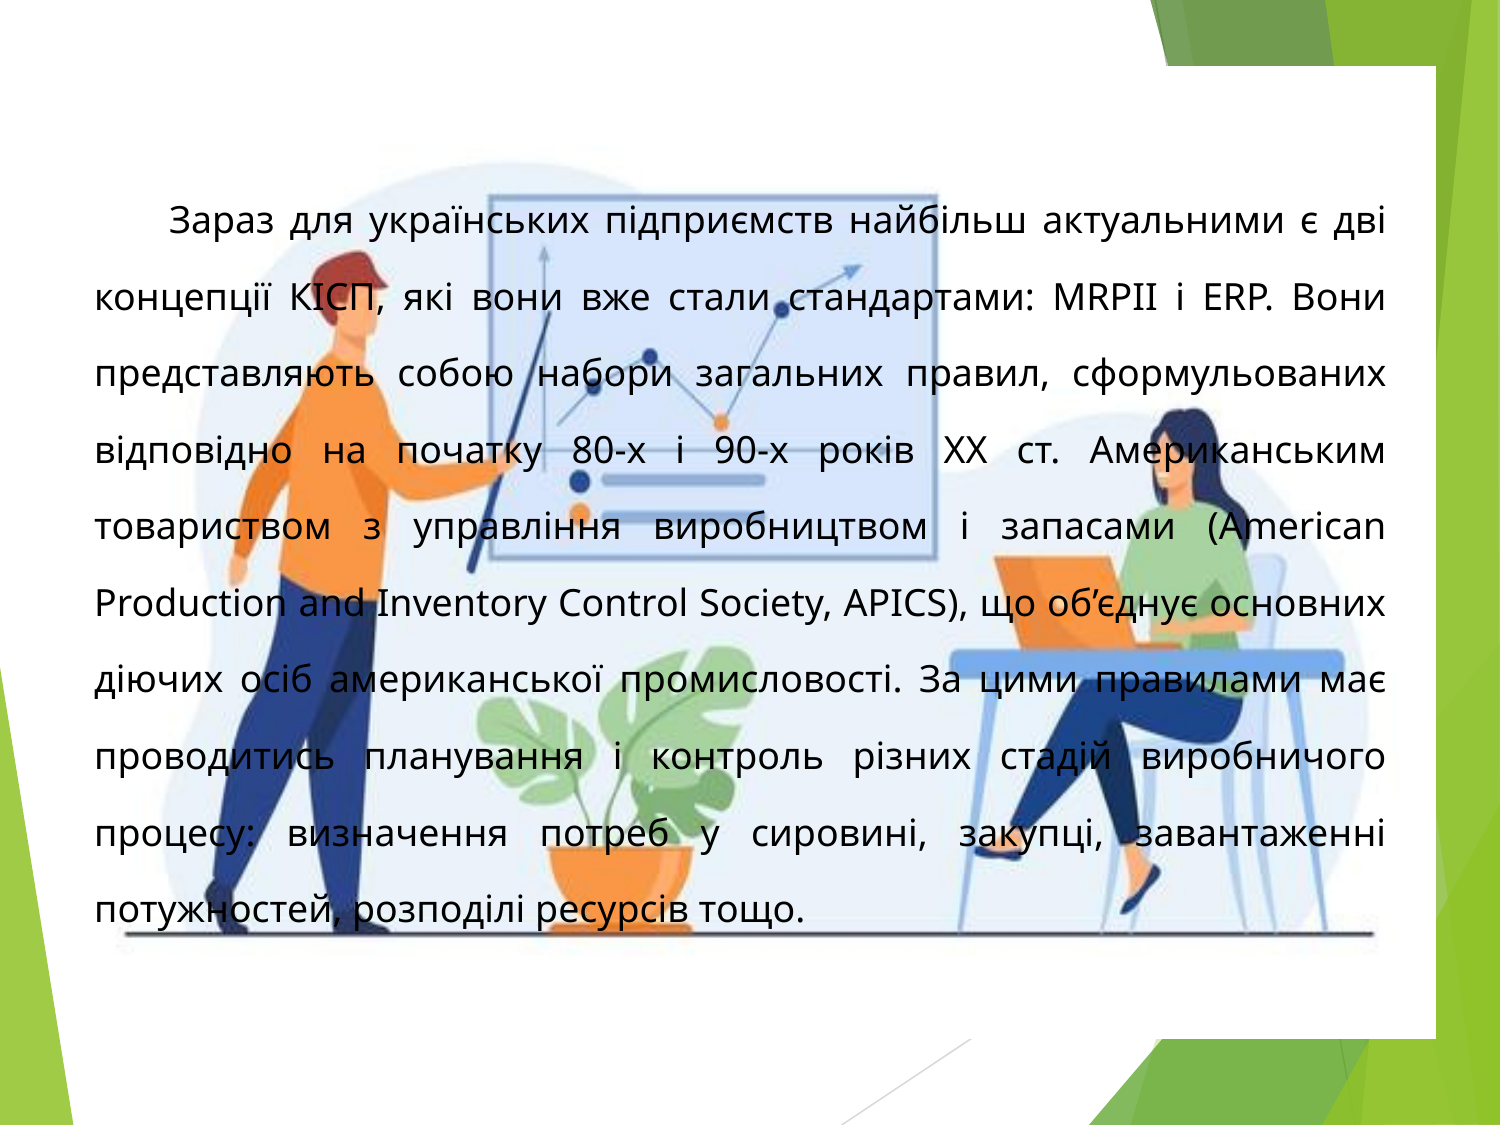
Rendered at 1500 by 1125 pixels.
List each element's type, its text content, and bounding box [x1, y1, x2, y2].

text_box Зараз для українських підприємств найбільш актуальними є дві концепції КІСП, які вони вже стали стандартами: MRPII і ERP. Вони представляють собою набори загальних правил, сформульованих відповідно на початку 80-х і 90-х років ХХ ст. Американським товариством з управління виробництвом і запасами (American Production and Inventory Control Society, APICS), що об’єднує основних діючих осіб американської промисловості. За цими правилами має проводитись планування і контроль різних стадій виробничого процесу: визначення потреб у сировині, закупці, завантаженні потужностей, розподілі ресурсів тощо. [79, 160, 1438, 942]
picture [64, 66, 1436, 1039]
